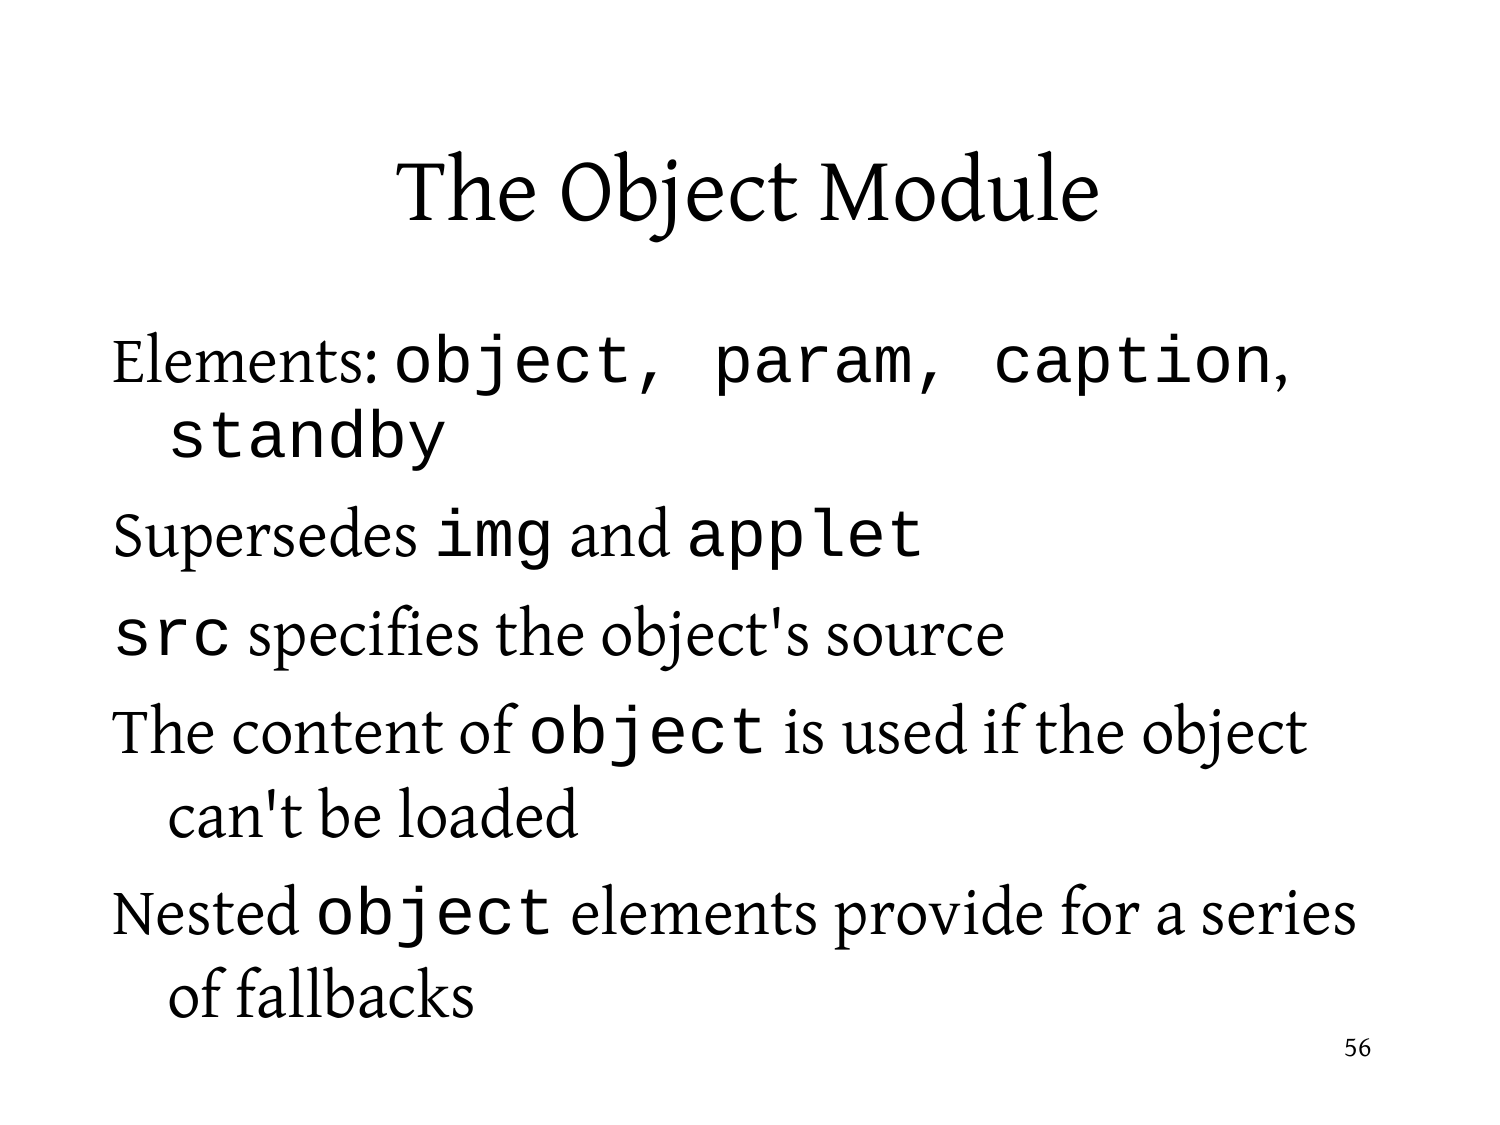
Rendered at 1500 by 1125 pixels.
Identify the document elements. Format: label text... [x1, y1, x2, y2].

list Elements: object, param, caption, standby Supersedes img and applet src specifies the object's source The content of object is used if the object can't be loaded Nested object elements provide for a series of fallbacks [112, 324, 1387, 1037]
title The Object Module [112, 63, 1387, 324]
